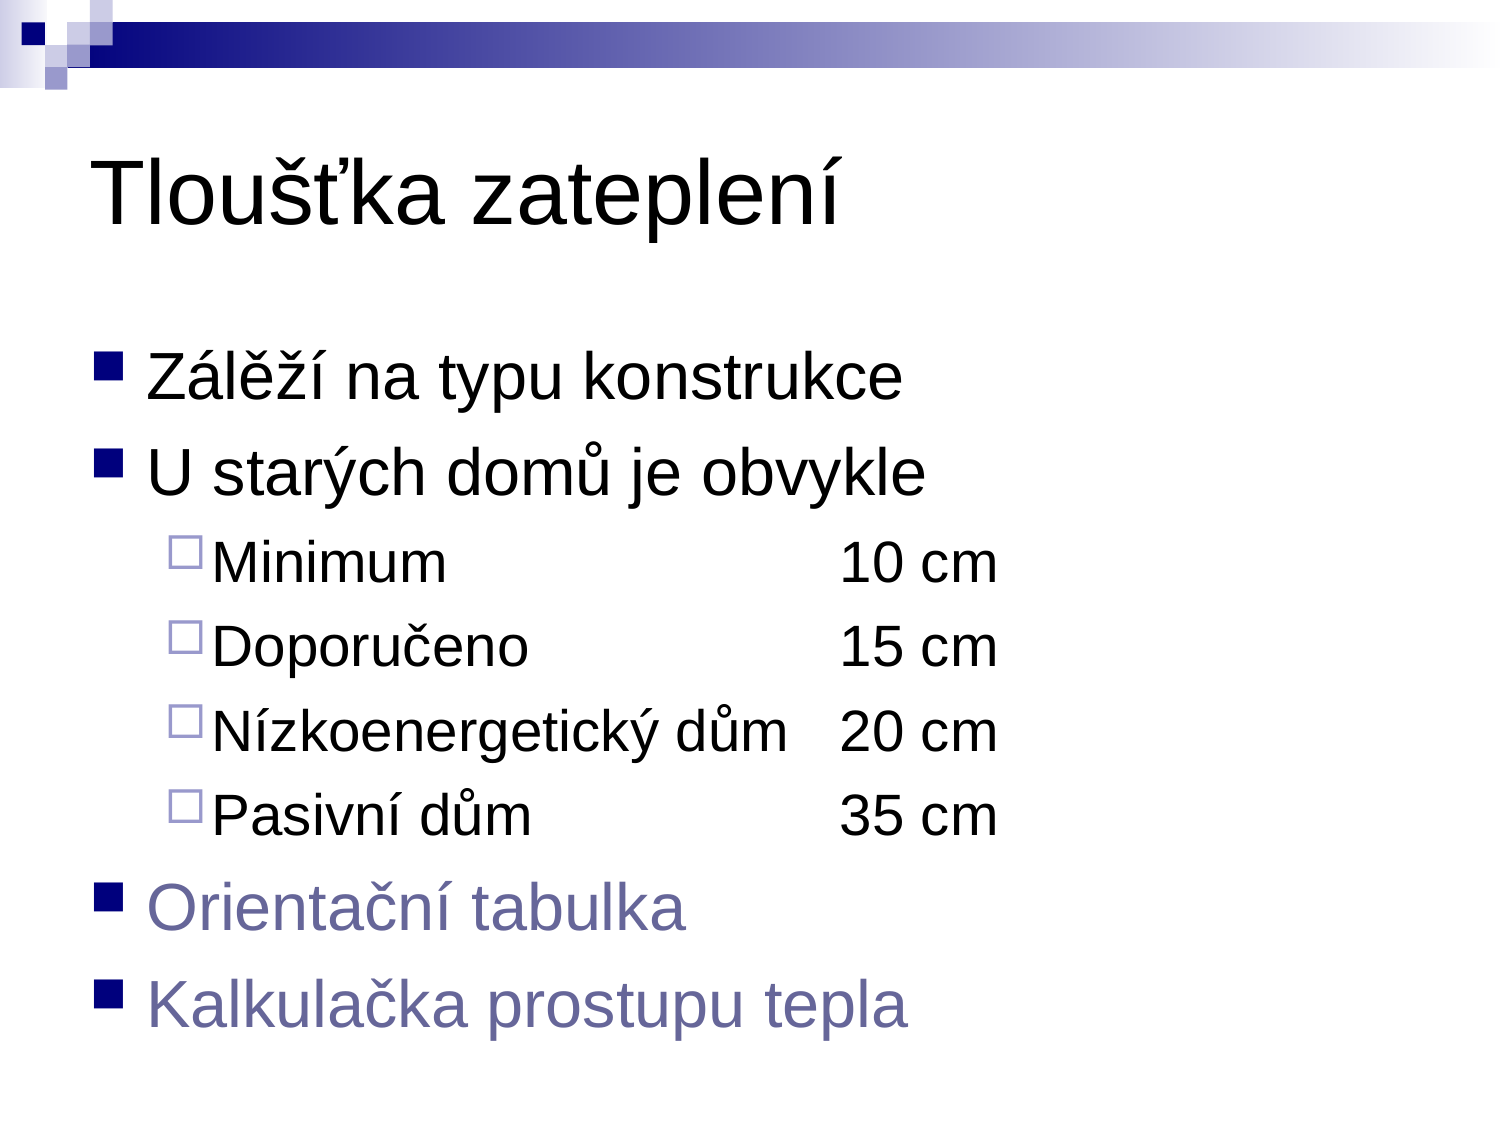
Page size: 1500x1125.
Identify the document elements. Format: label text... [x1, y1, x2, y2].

list Zálěží na typu konstrukce U starých domů je obvykle Minimum 10 cm Doporučeno 15 cm Nízkoenergetický dům 20 cm Pasivní dům 35 cm Orientační tabulka Kalkulačka prostupu tepla [75, 324, 1426, 1049]
title Tloušťka zateplení [75, 75, 1426, 301]
